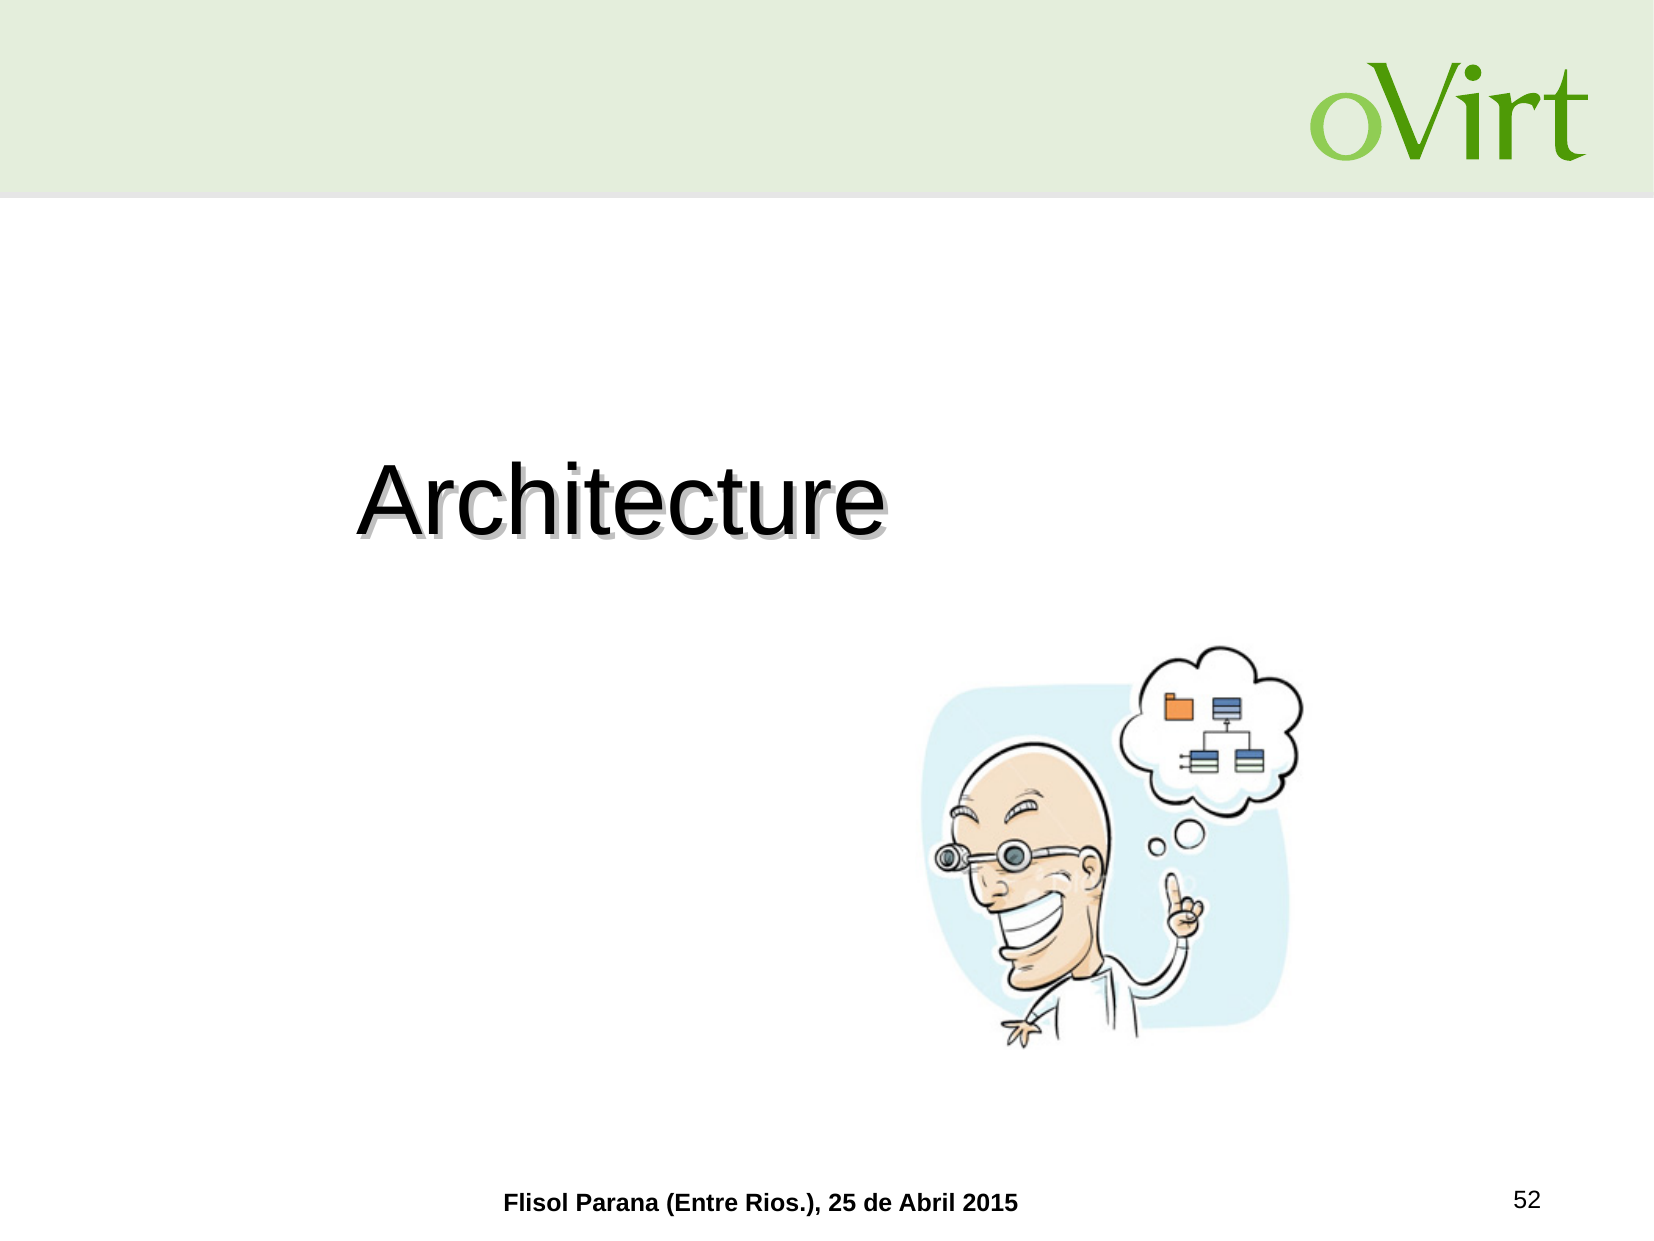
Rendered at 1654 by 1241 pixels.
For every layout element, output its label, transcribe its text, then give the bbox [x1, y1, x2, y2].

subtitle Architecture [195, 300, 1051, 701]
picture [915, 632, 1313, 1051]
